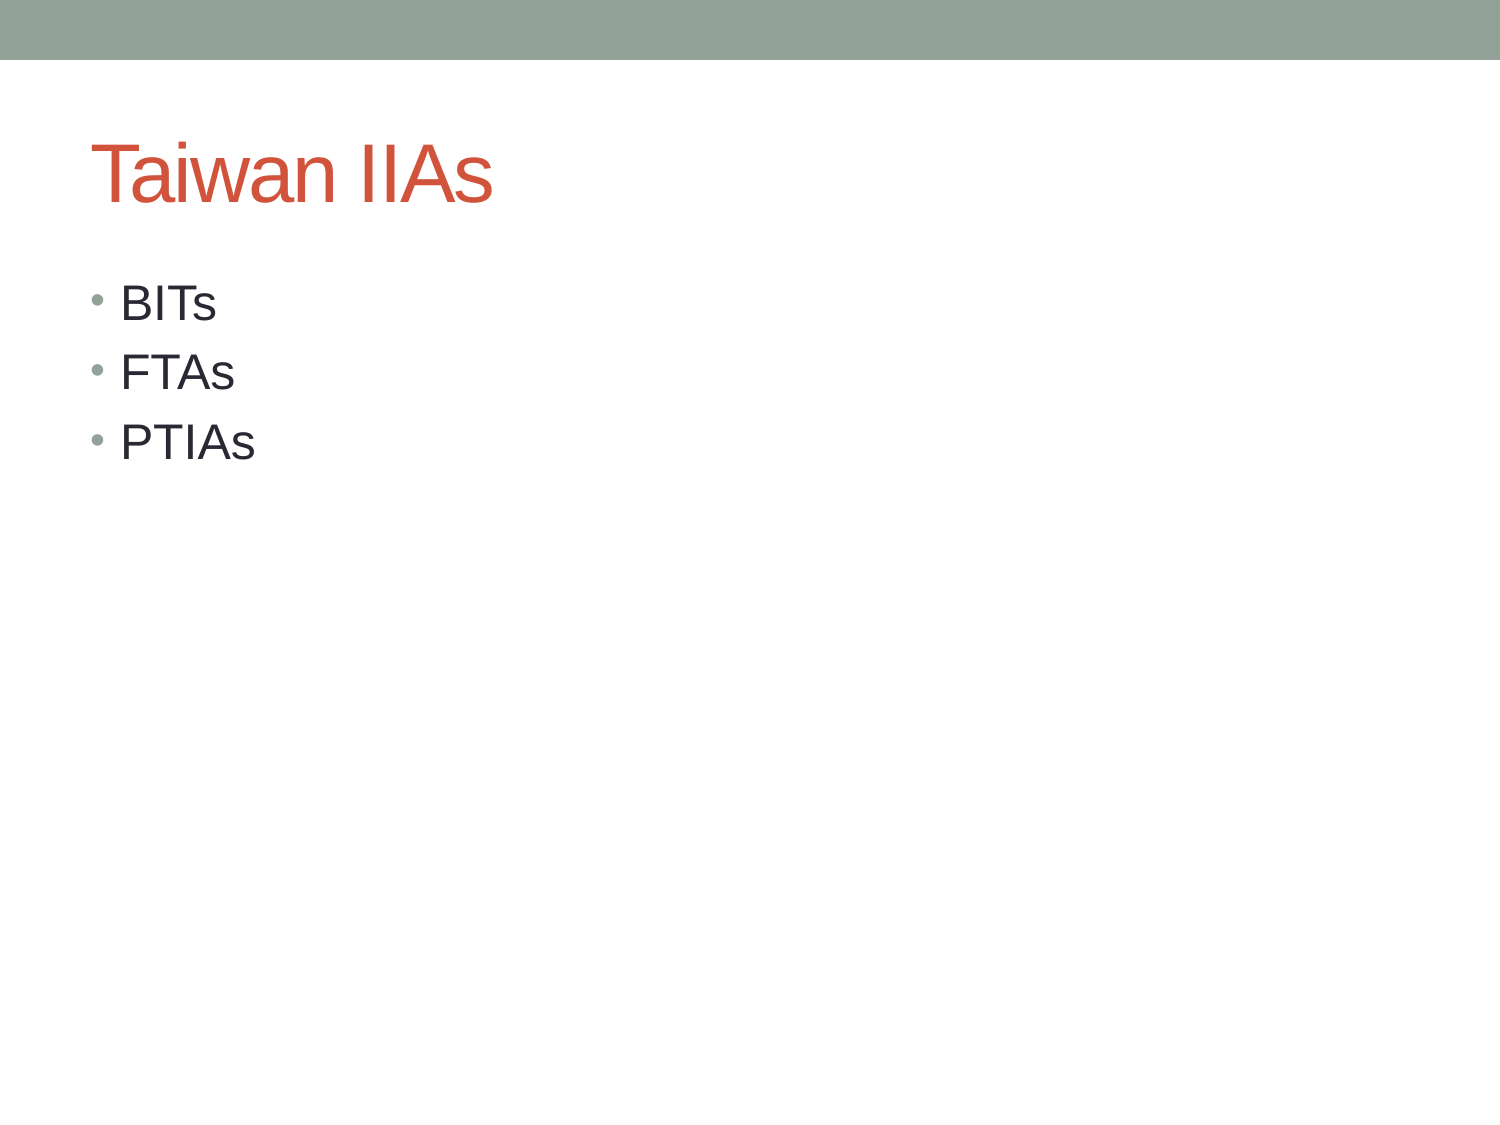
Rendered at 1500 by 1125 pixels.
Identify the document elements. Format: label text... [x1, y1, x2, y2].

title Taiwan IIAs [75, 87, 1425, 250]
list BITs FTAs PTIAs [75, 262, 1425, 1063]
